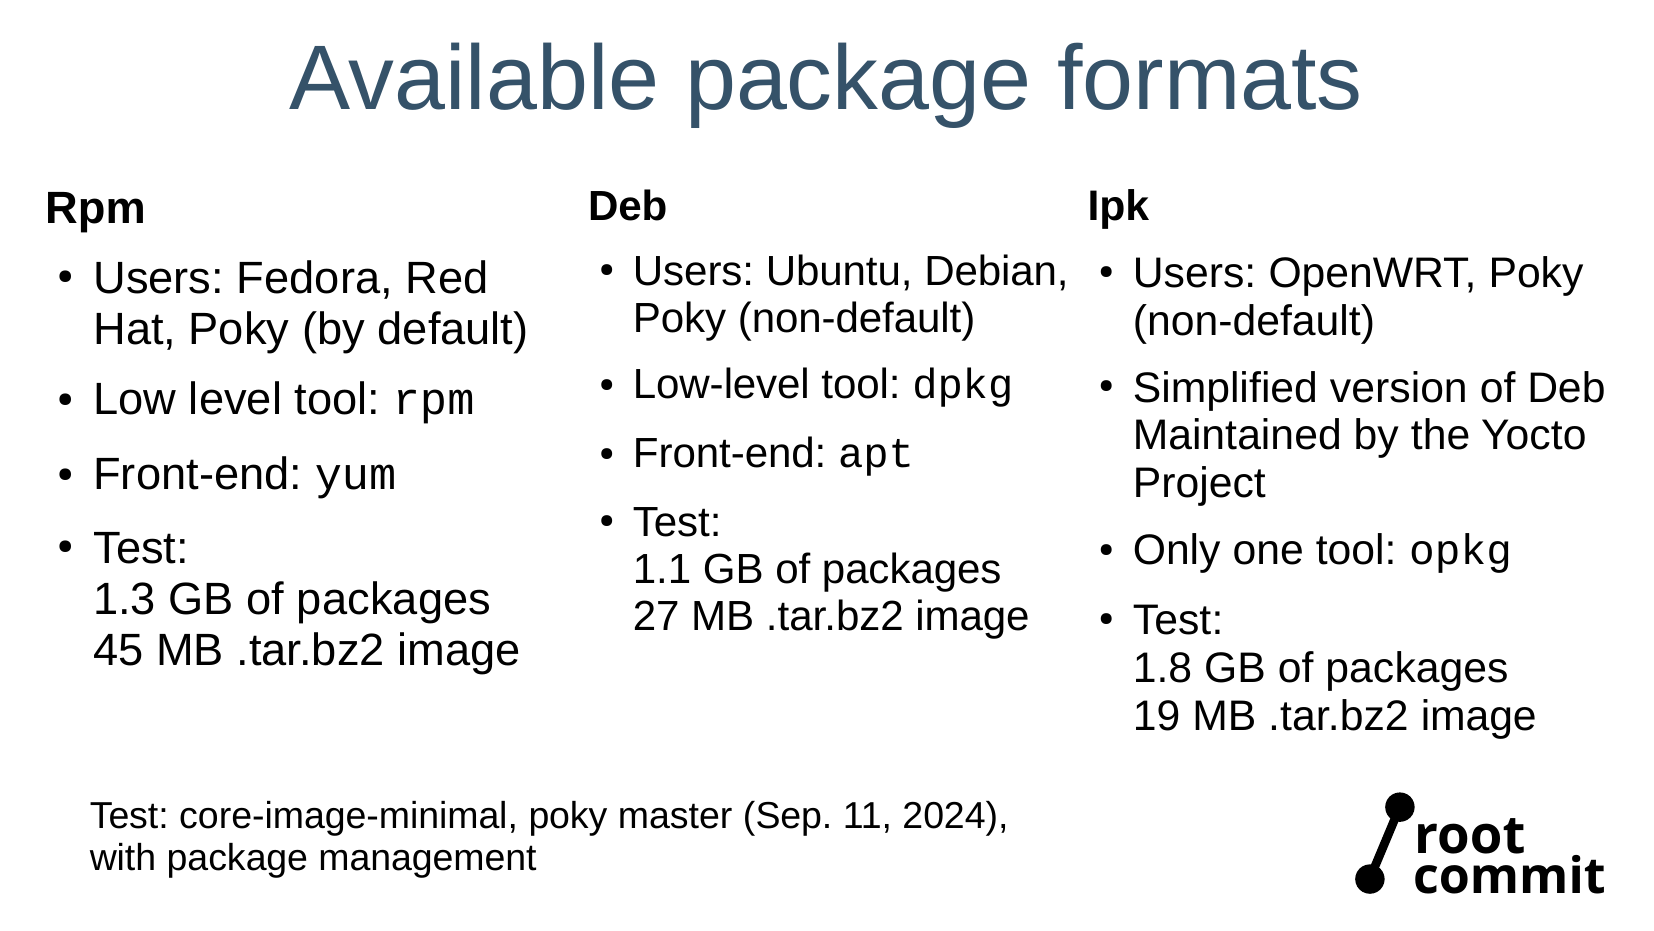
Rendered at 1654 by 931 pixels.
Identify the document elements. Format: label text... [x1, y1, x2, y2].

title Available package formats [82, 0, 1571, 156]
list Ipk Users: OpenWRT, Poky (non-default) Simplified version of Deb Maintained by the Yocto Project Only one tool: opkg Test: 1.8 GB of packages 19 MB .tar.bz2 image [1087, 182, 1613, 751]
list Deb Users: Ubuntu, Debian, Poky (non-default) Low-level tool: dpkg Front-end: apt Test: 1.1 GB of packages 27 MB .tar.bz2 image [588, 182, 1076, 708]
text_box Test: core-image-minimal, poky master (Sep. 11, 2024), with package management [75, 787, 1025, 887]
list Rpm Users: Fedora, Red Hat, Poky (by default) Low level tool: rpm Front-end: yum Test: 1.3 GB of packages 45 MB .tar.bz2 image [45, 182, 563, 676]
